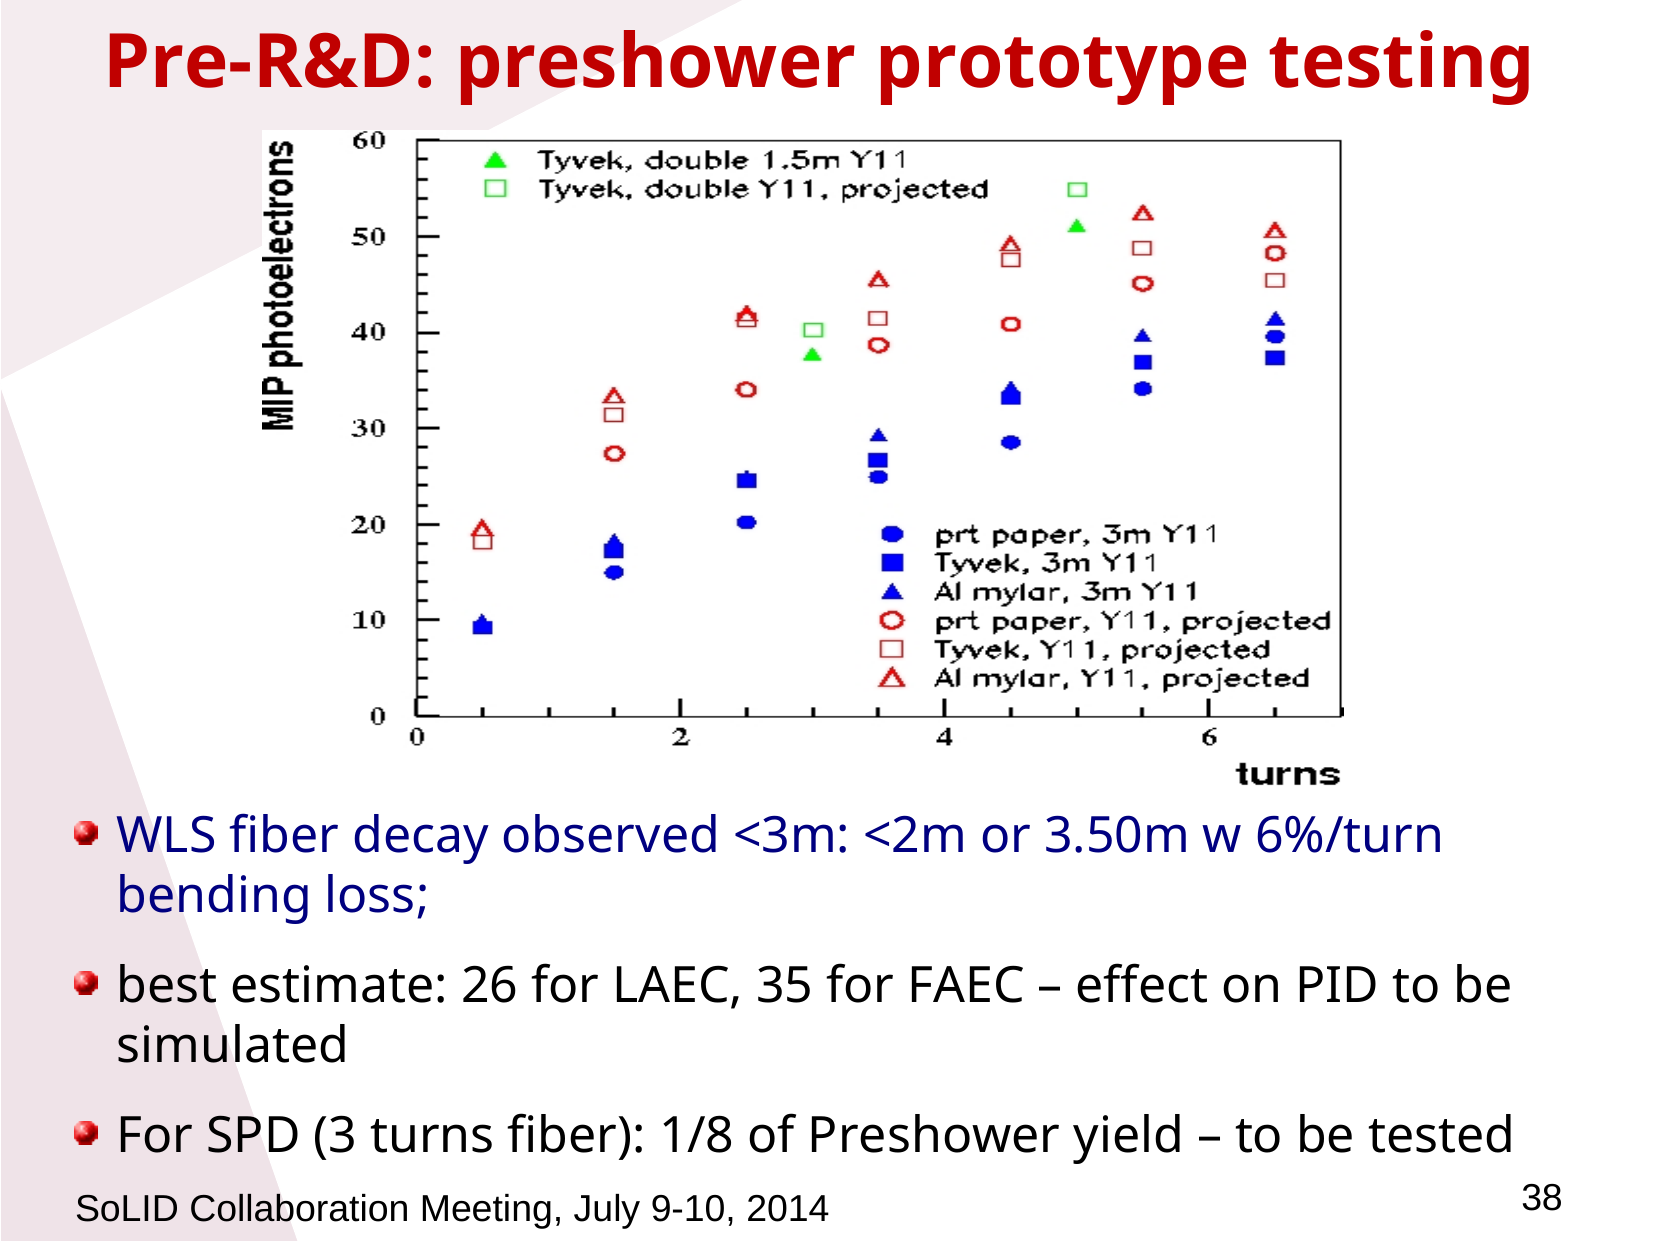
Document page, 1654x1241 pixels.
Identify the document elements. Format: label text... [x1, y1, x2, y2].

title Pre-R&D: preshower prototype testing [68, 13, 1571, 152]
picture [262, 152, 1344, 788]
text_box WLS fiber decay observed <3m: <2m or 3.50m w 6%/turn bending loss; best estimate: 26 for LAEC, 35 for FAEC – effect on PID to be simulated For SPD (3 turns fiber): 1/8 of Preshower yield – to be tested [37, 795, 1653, 1223]
